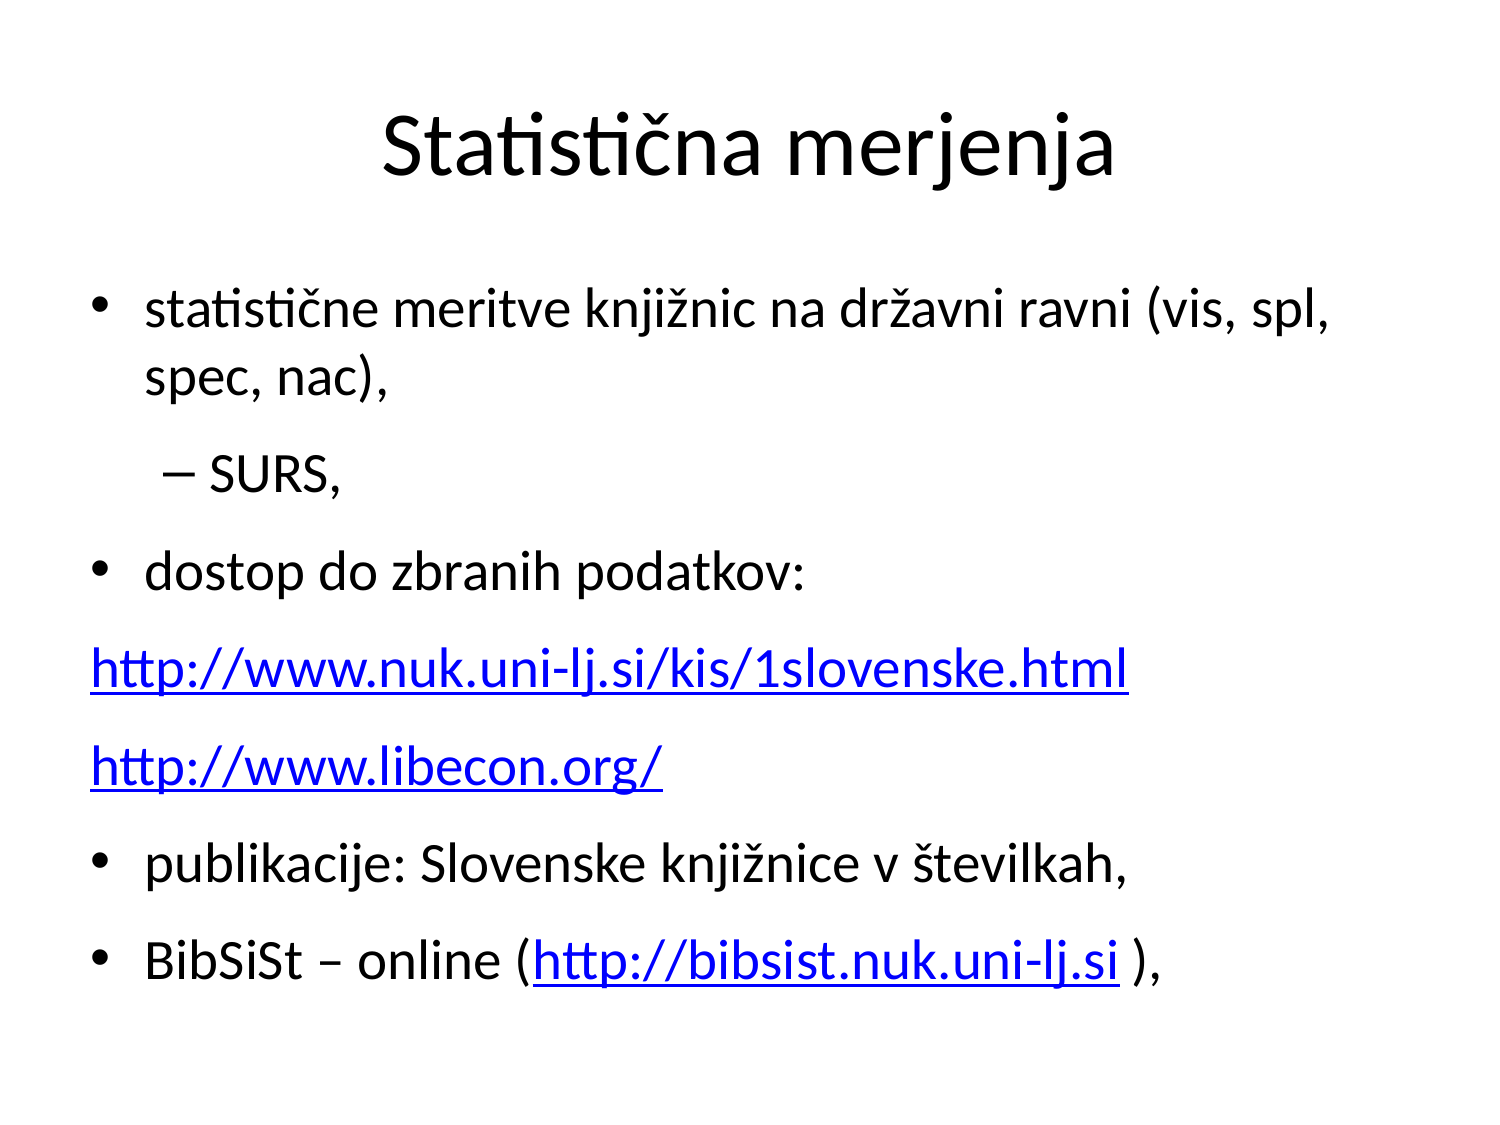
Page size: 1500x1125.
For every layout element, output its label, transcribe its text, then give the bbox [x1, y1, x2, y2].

title Statistična merjenja [75, 45, 1425, 233]
list statistične meritve knjižnic na državni ravni (vis, spl, spec, nac), SURS, dostop do zbranih podatkov: http://www.nuk.uni-lj.si/kis/1slovenske.html http://www.libecon.org/ publikacije: Slovenske knjižnice v številkah, BibSiSt – online (http://bibsist.nuk.uni-lj.si ), [75, 262, 1425, 1005]
